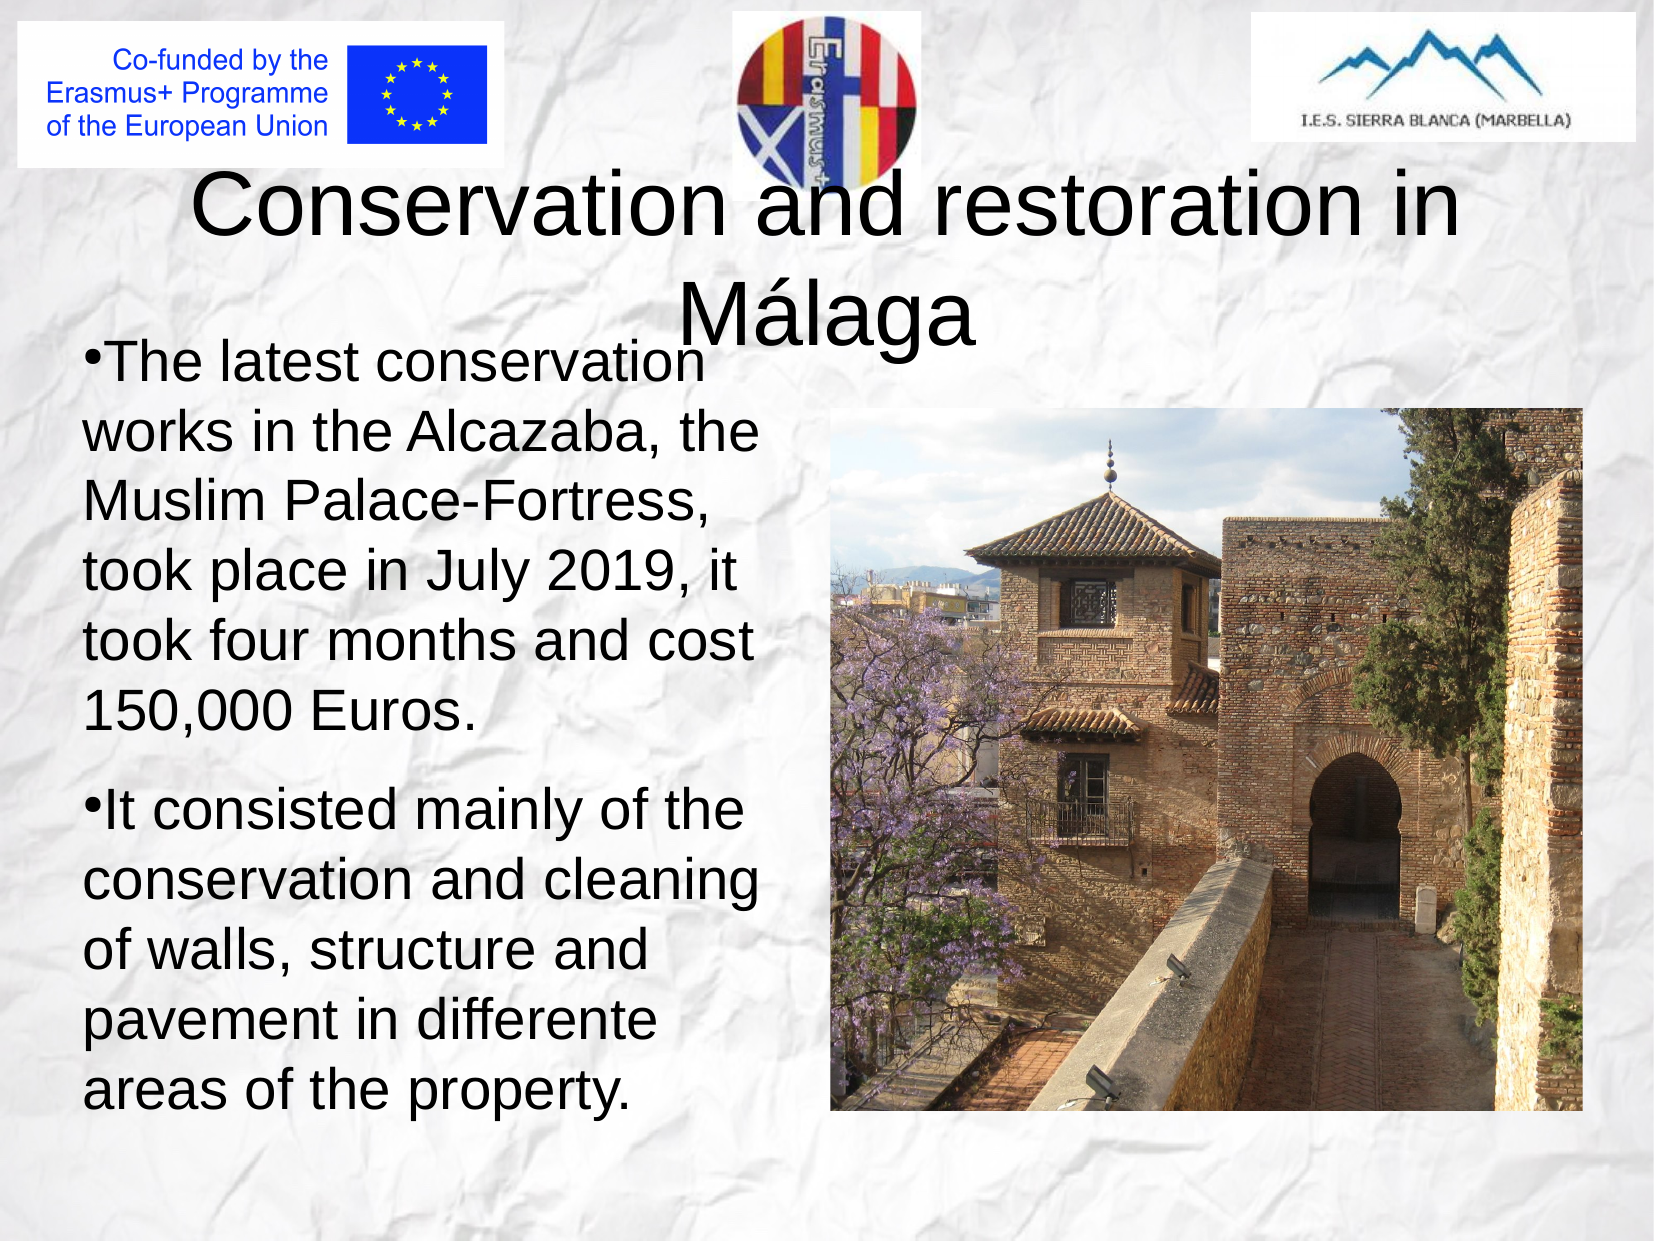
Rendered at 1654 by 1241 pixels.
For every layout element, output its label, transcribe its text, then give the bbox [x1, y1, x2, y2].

list The latest conservation works in the Alcazaba, the Muslim Palace-Fortress, took place in July 2019, it took four months and cost 150,000 Euros. It consisted mainly of the conservation and cleaning of walls, structure and pavement in differente areas of the property. [82, 322, 792, 1156]
picture [0, 0, 1654, 1241]
title Conservation and restoration in Málaga [82, 143, 1571, 350]
